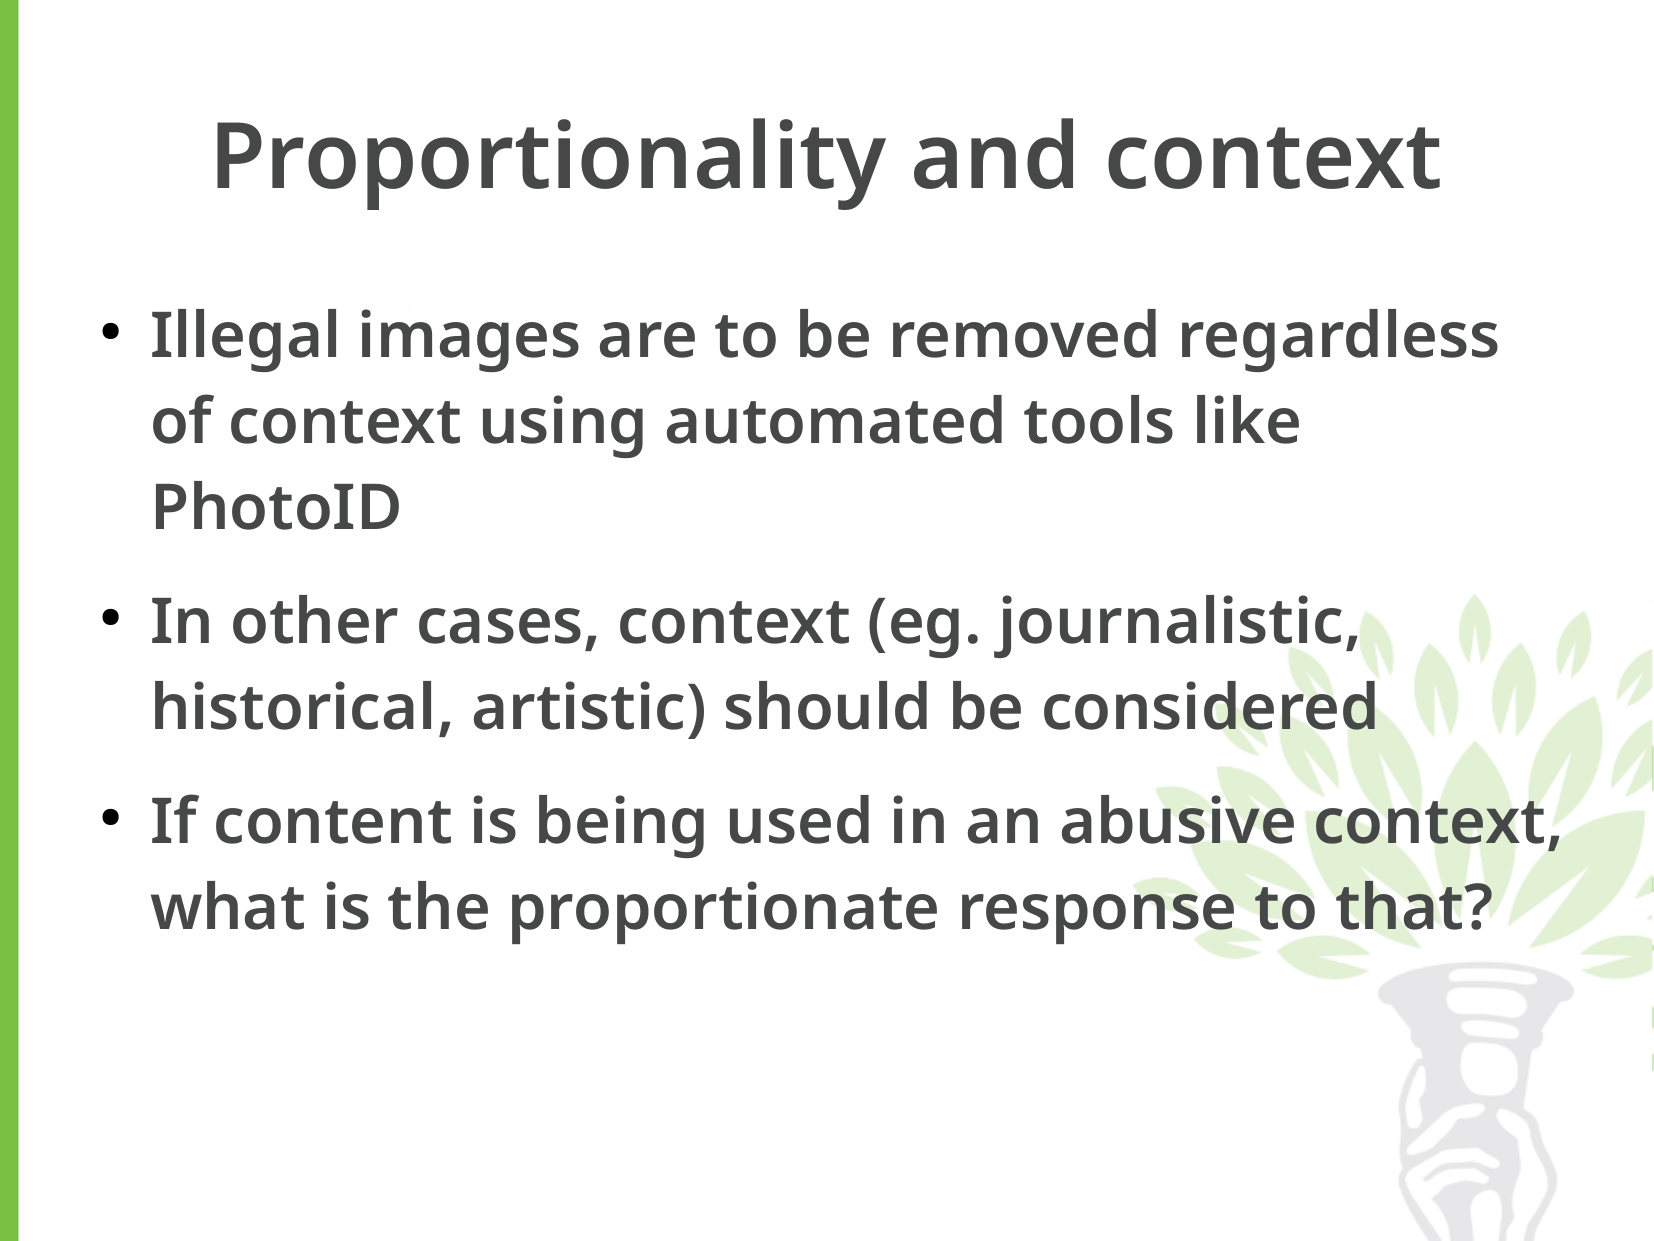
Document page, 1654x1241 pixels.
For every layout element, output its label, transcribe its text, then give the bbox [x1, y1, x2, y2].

title Proportionality and context [82, 49, 1571, 257]
picture [0, 0, 1654, 1241]
list Illegal images are to be removed regardless of context using automated tools like PhotoID In other cases, context (eg. journalistic, historical, artistic) should be considered If content is being used in an abusive context, what is the proportionate response to that? [82, 290, 1571, 1010]
